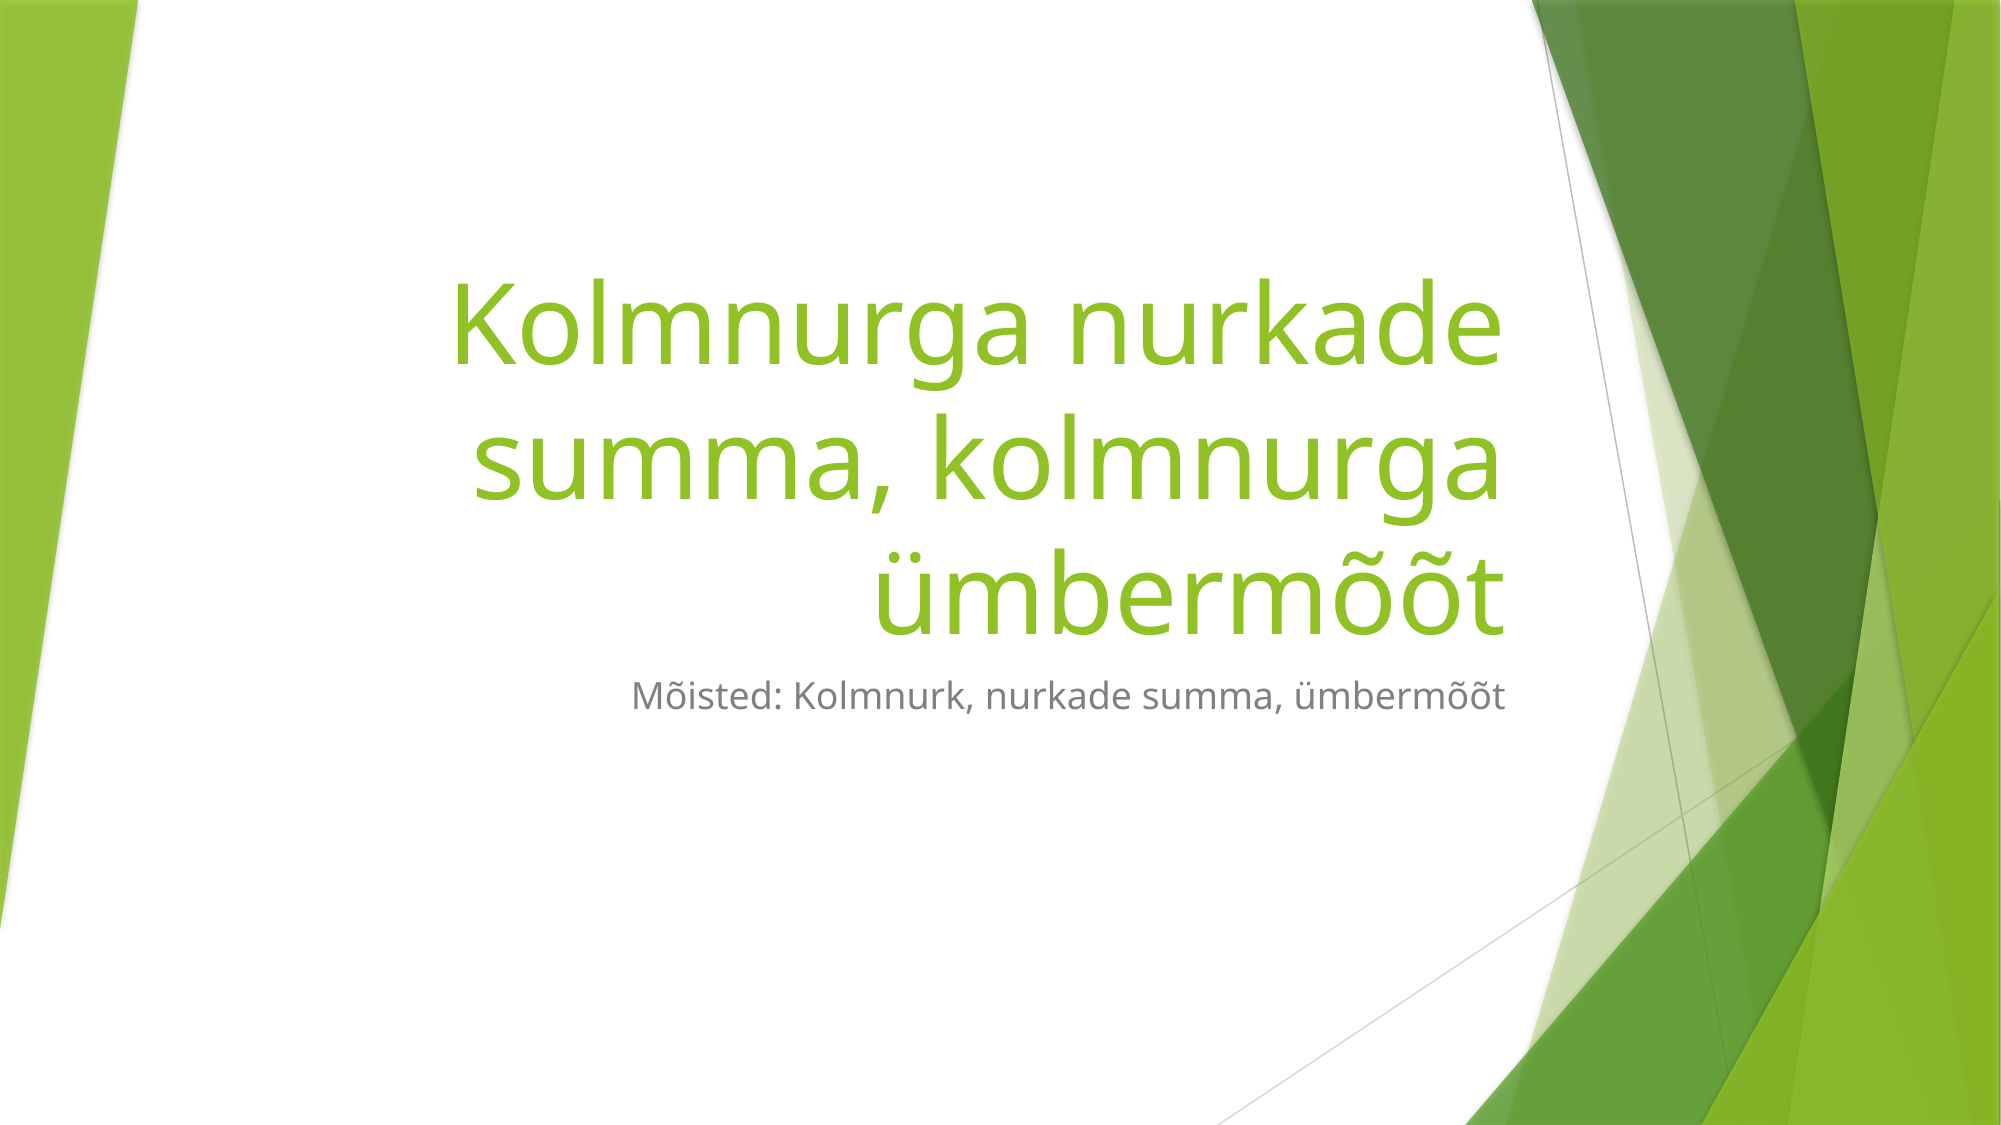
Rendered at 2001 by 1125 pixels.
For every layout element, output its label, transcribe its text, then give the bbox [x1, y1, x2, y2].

subtitle Mõisted: Kolmnurk, nurkade summa, ümbermõõt [247, 664, 1522, 845]
title Kolmnurga nurkade summa, kolmnurga ümbermõõt [247, 394, 1522, 664]
